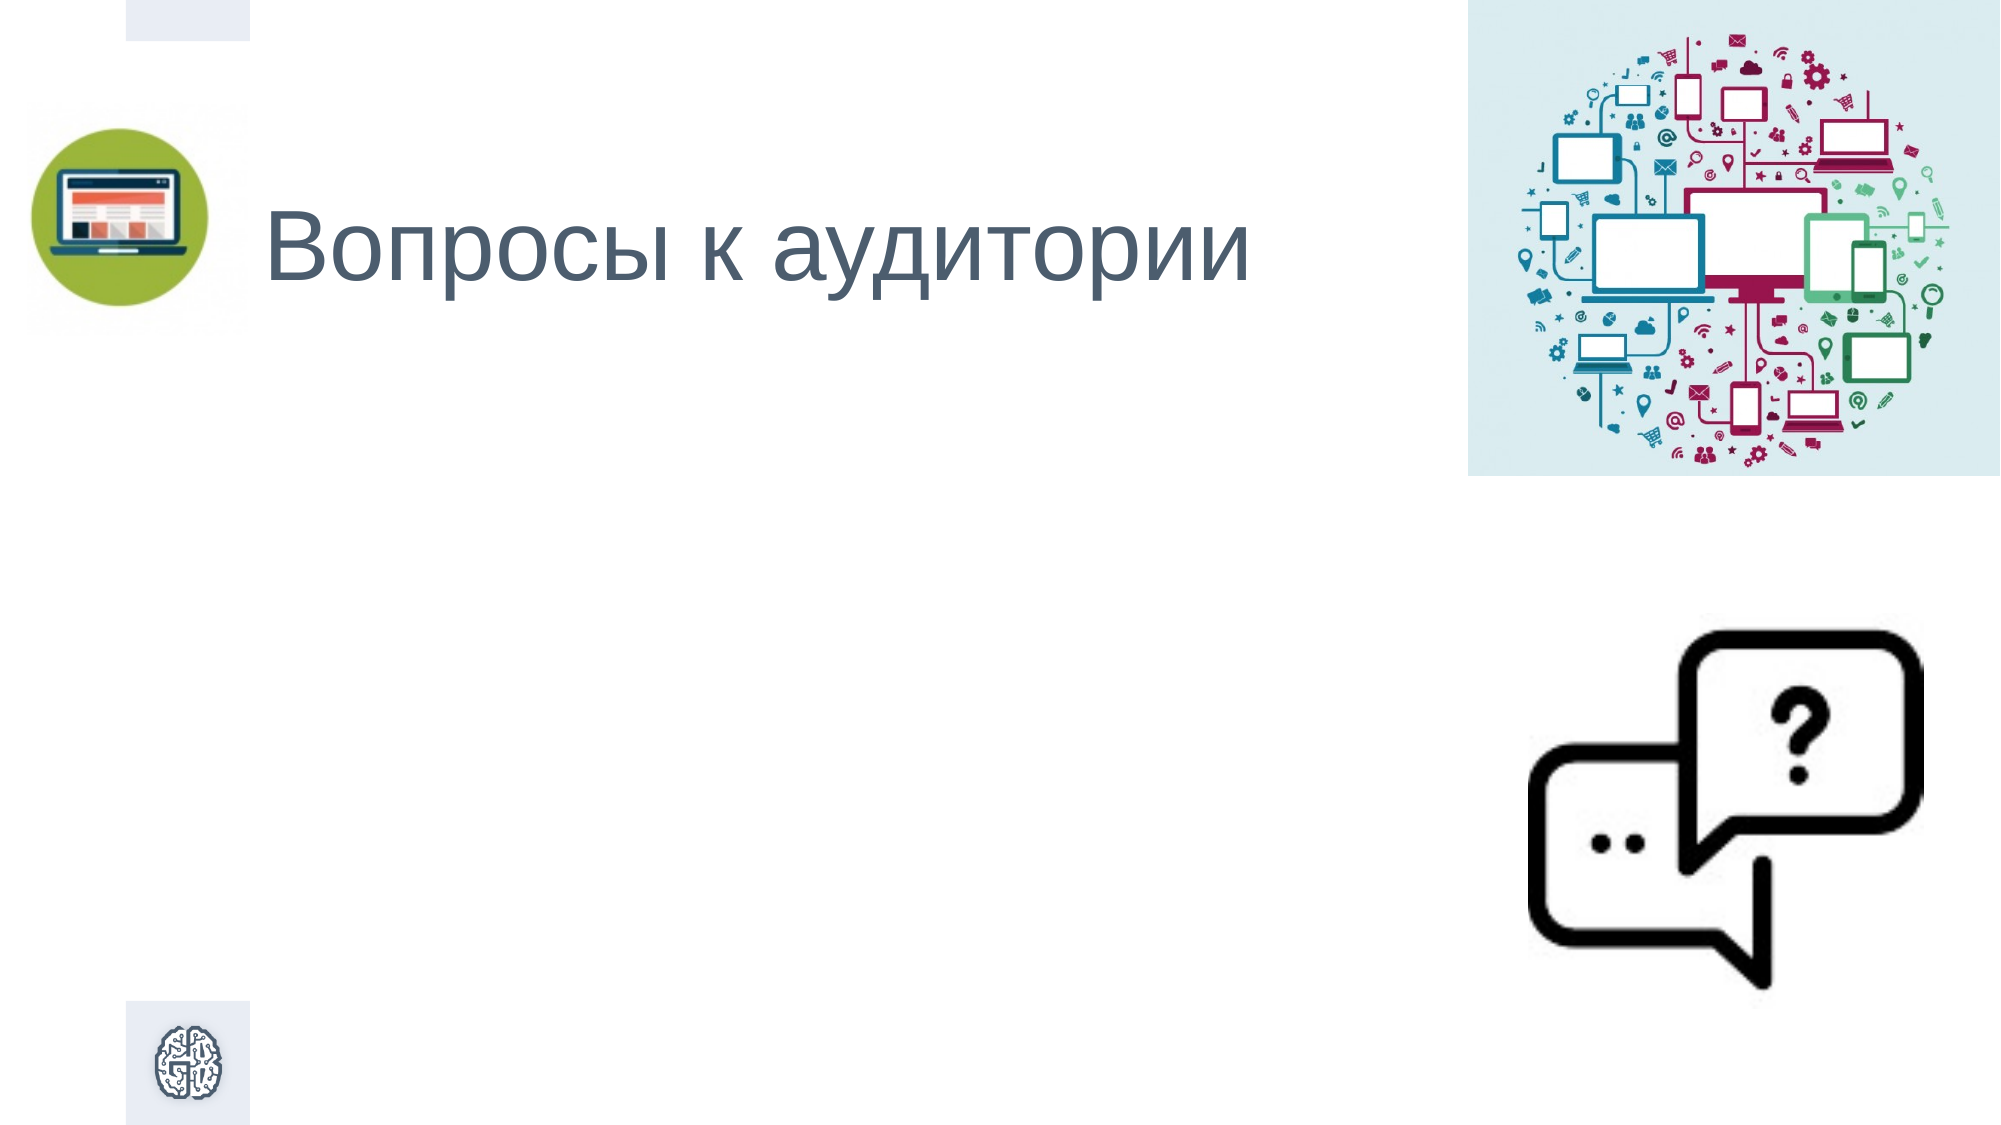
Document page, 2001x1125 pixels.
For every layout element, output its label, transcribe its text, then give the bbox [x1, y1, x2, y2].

picture [1468, 0, 2000, 476]
picture [1528, 613, 1924, 1009]
picture [144, 1016, 232, 1110]
picture [27, 102, 248, 336]
title Вопросы к аудитории [248, 124, 1468, 372]
